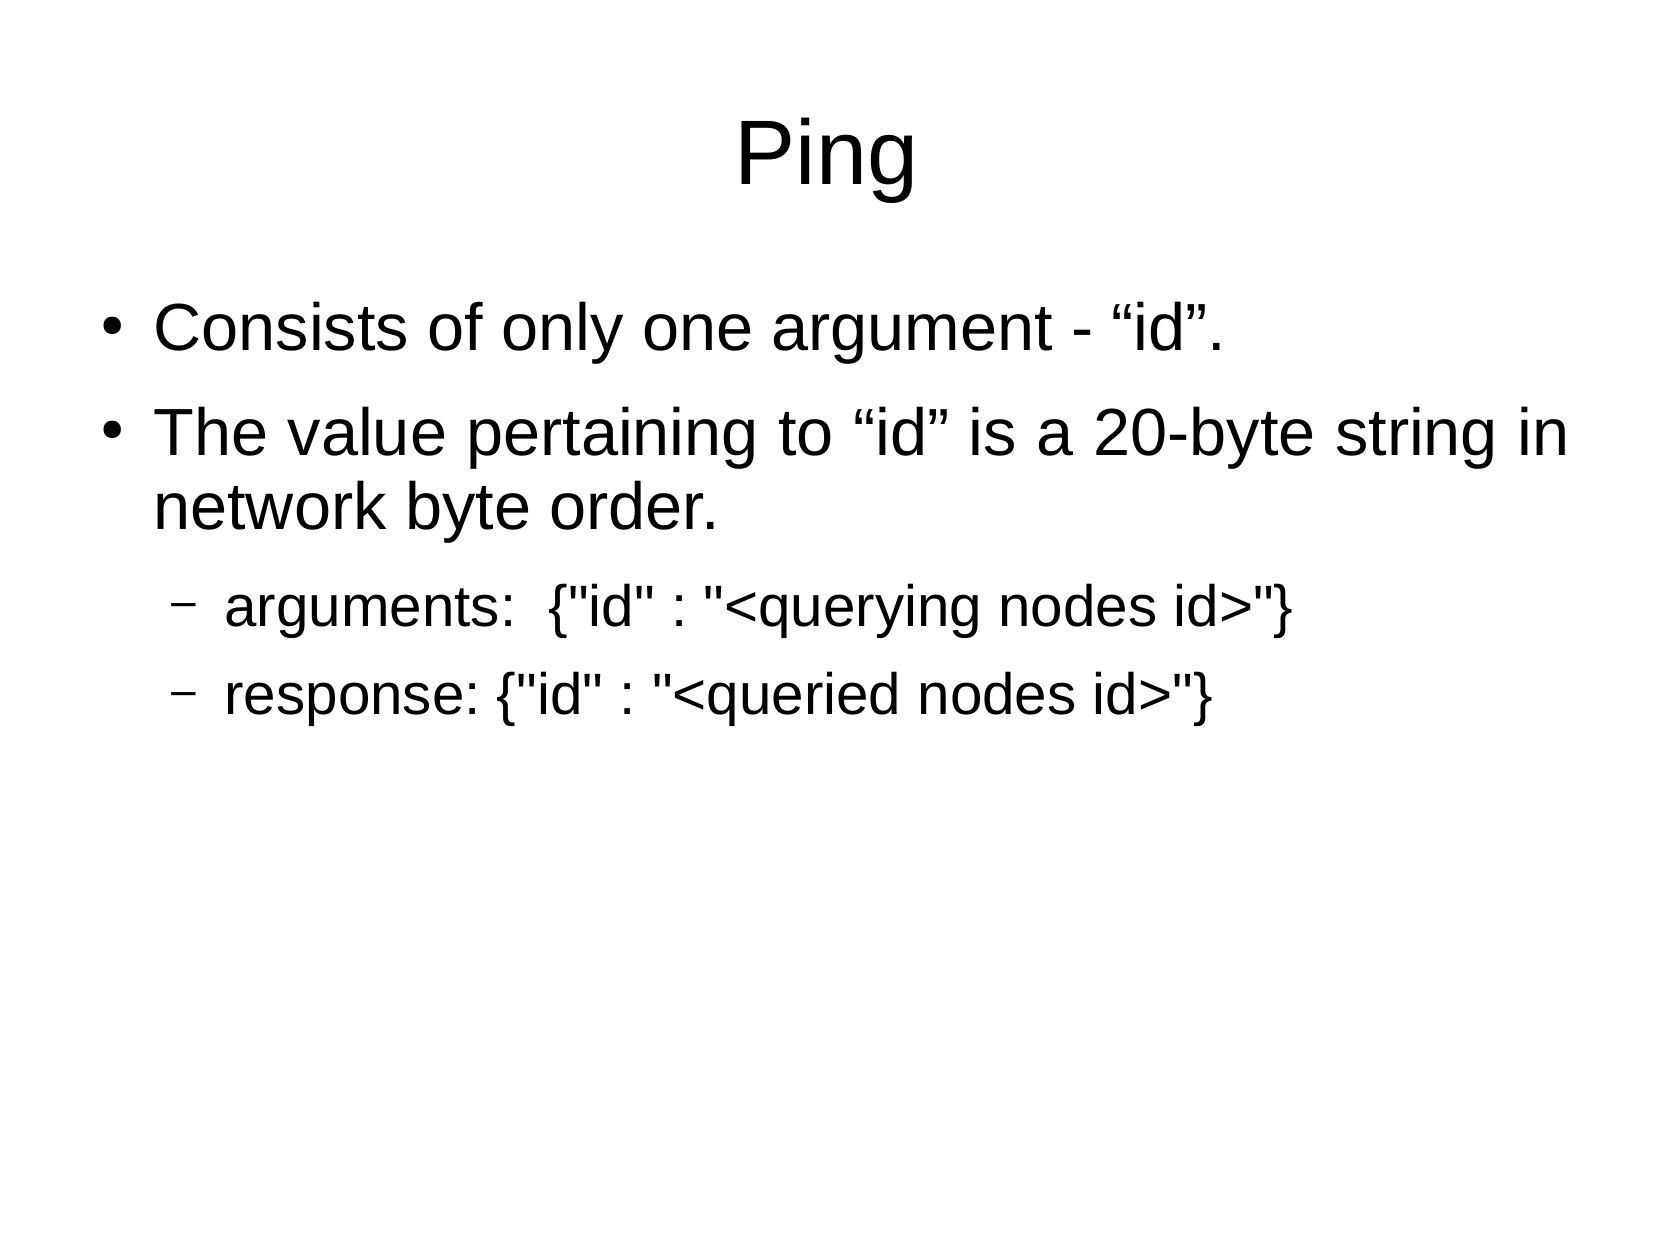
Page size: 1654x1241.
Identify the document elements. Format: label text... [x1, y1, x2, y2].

list Consists of only one argument - “id”. The value pertaining to “id” is a 20-byte string in network byte order. arguments: {"id" : "<querying nodes id>"} response: {"id" : "<queried nodes id>"} [82, 290, 1571, 1010]
title Ping [82, 49, 1571, 257]
